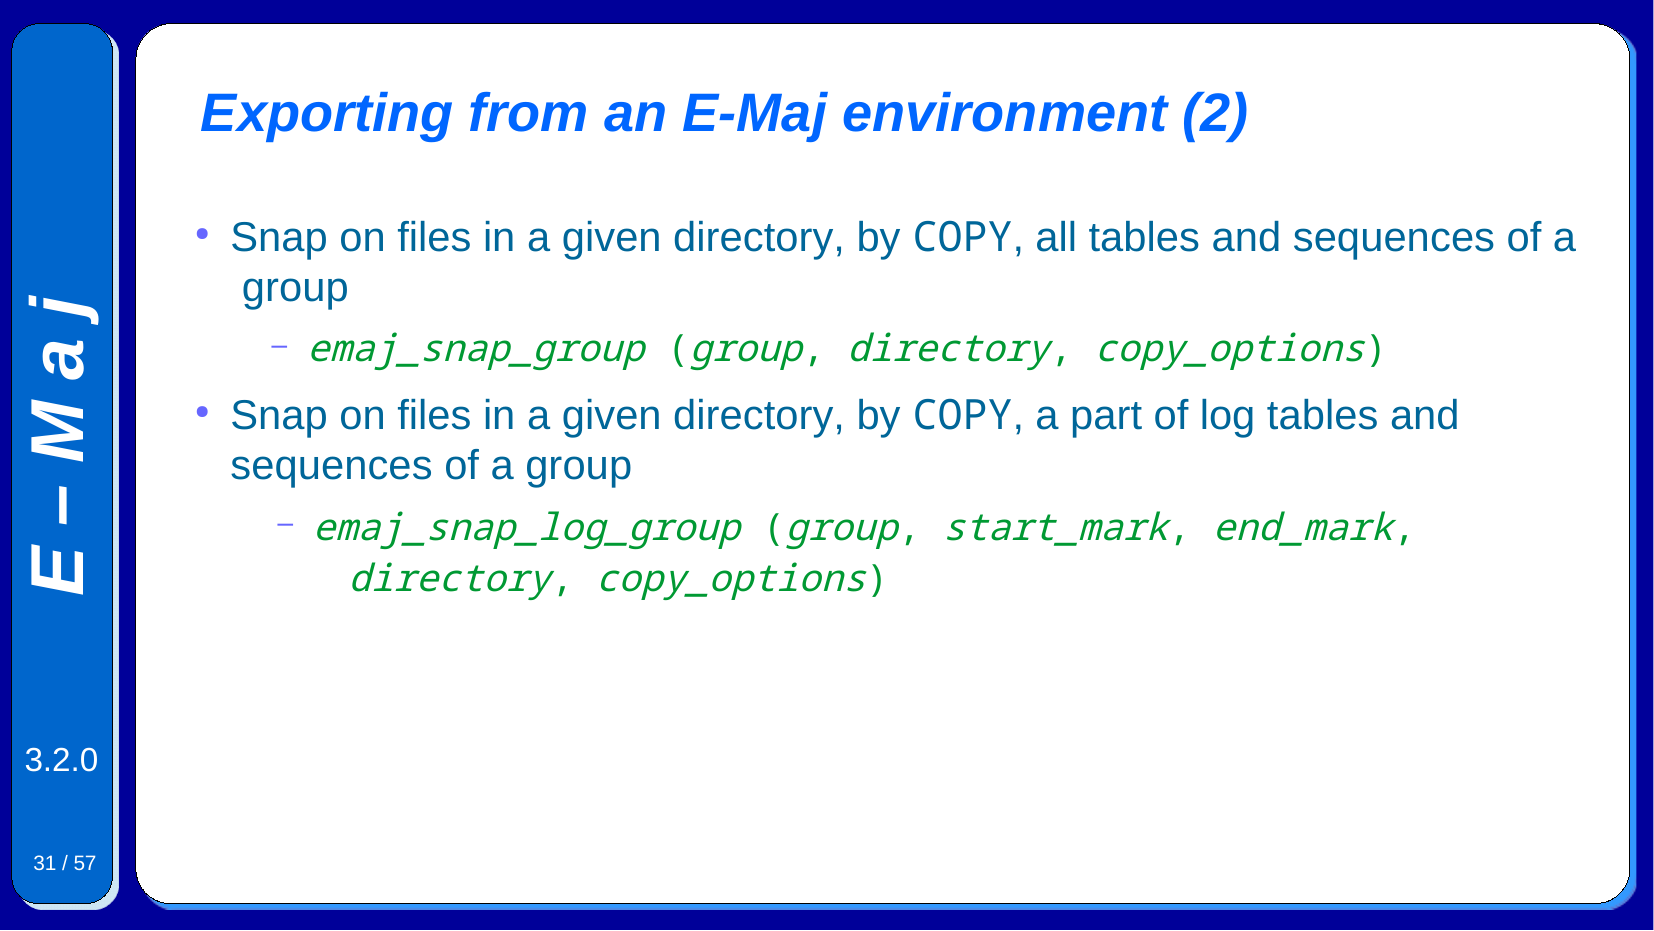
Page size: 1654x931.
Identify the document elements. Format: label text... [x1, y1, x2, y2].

list Snap on files in a given directory, by COPY, all tables and sequences of a group emaj_snap_group (group, directory, copy_options) Snap on files in a given directory, by COPY, a part of log tables and sequences of a group emaj_snap_log_group (group, start_mark, end_mark, directory, copy_options) [177, 206, 1587, 881]
title Exporting from an E-Maj environment (2) [200, 34, 1575, 191]
